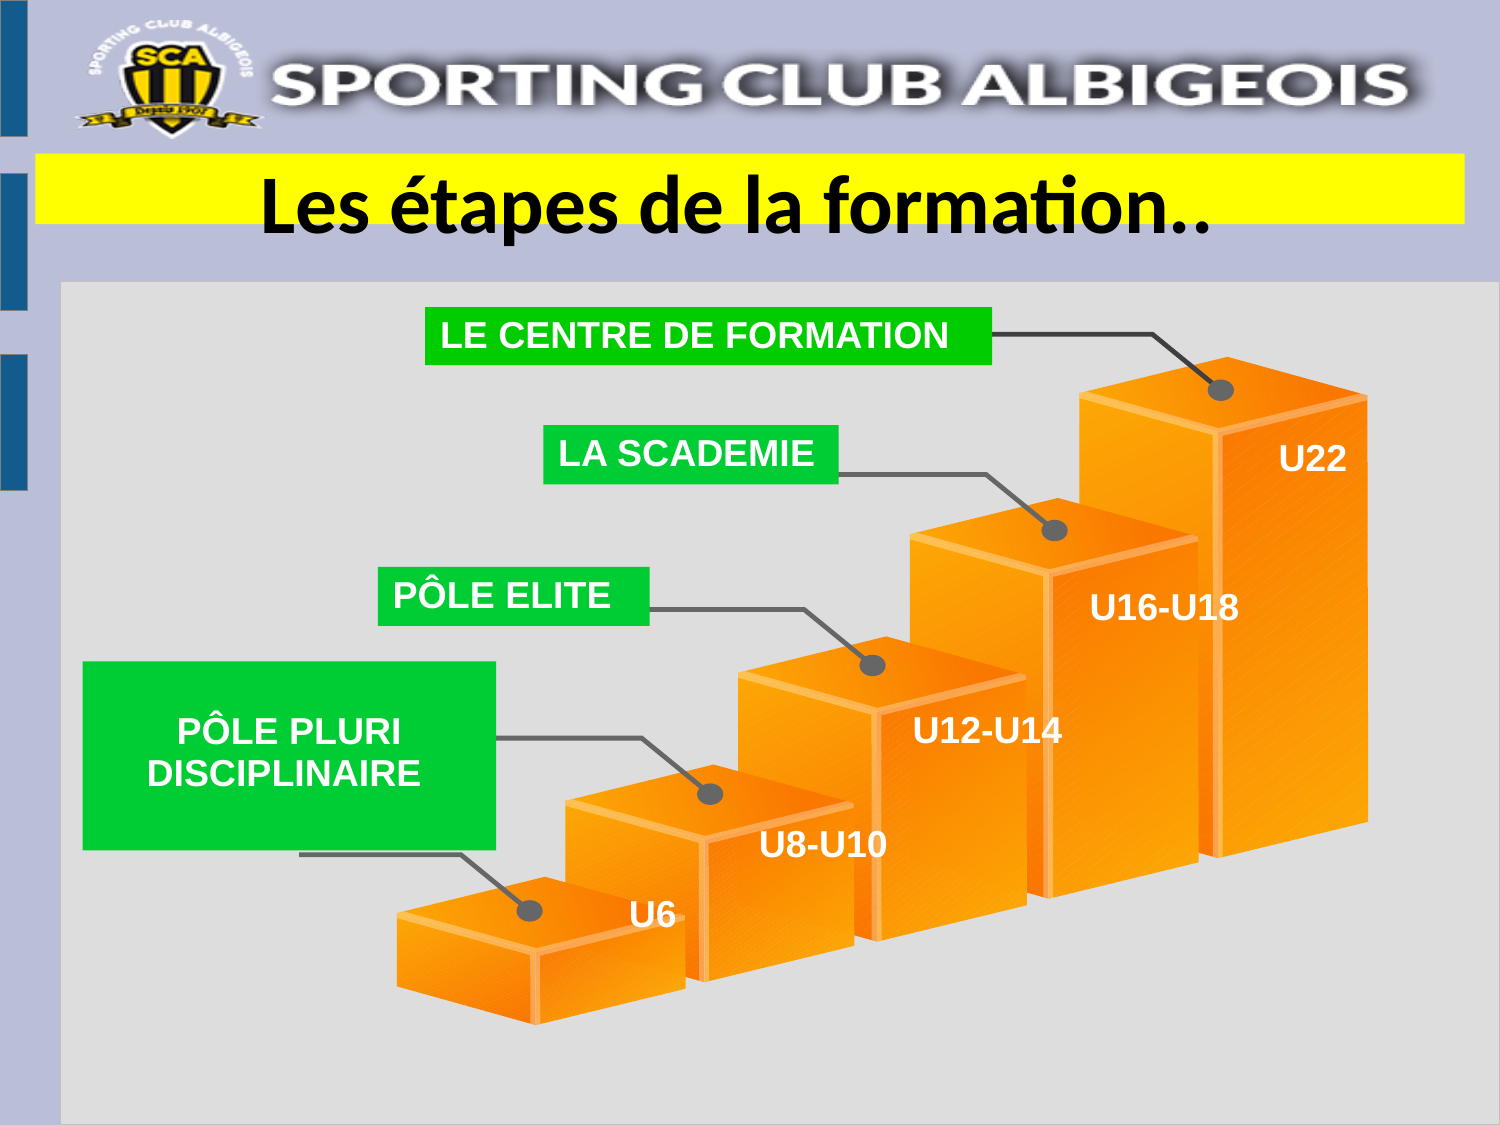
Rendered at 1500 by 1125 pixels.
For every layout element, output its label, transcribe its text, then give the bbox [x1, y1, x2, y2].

text_box PÔLE PLURI DISCIPLINAIRE [82, 661, 497, 851]
text_box LA SCADEMIE [543, 425, 839, 485]
text_box Les étapes de la formation.. [35, 153, 1465, 225]
picture [73, 20, 1441, 139]
text_box U6 [614, 885, 697, 944]
text_box U22 [1263, 430, 1371, 532]
text_box U12-U14 [897, 701, 1087, 804]
text_box U8-U10 [744, 815, 922, 918]
picture [283, 283, 1430, 1063]
text_box LE CENTRE DE FORMATION [425, 307, 993, 366]
text_box U16-U18 [1074, 578, 1264, 681]
text_box PÔLE ELITE [377, 566, 650, 626]
